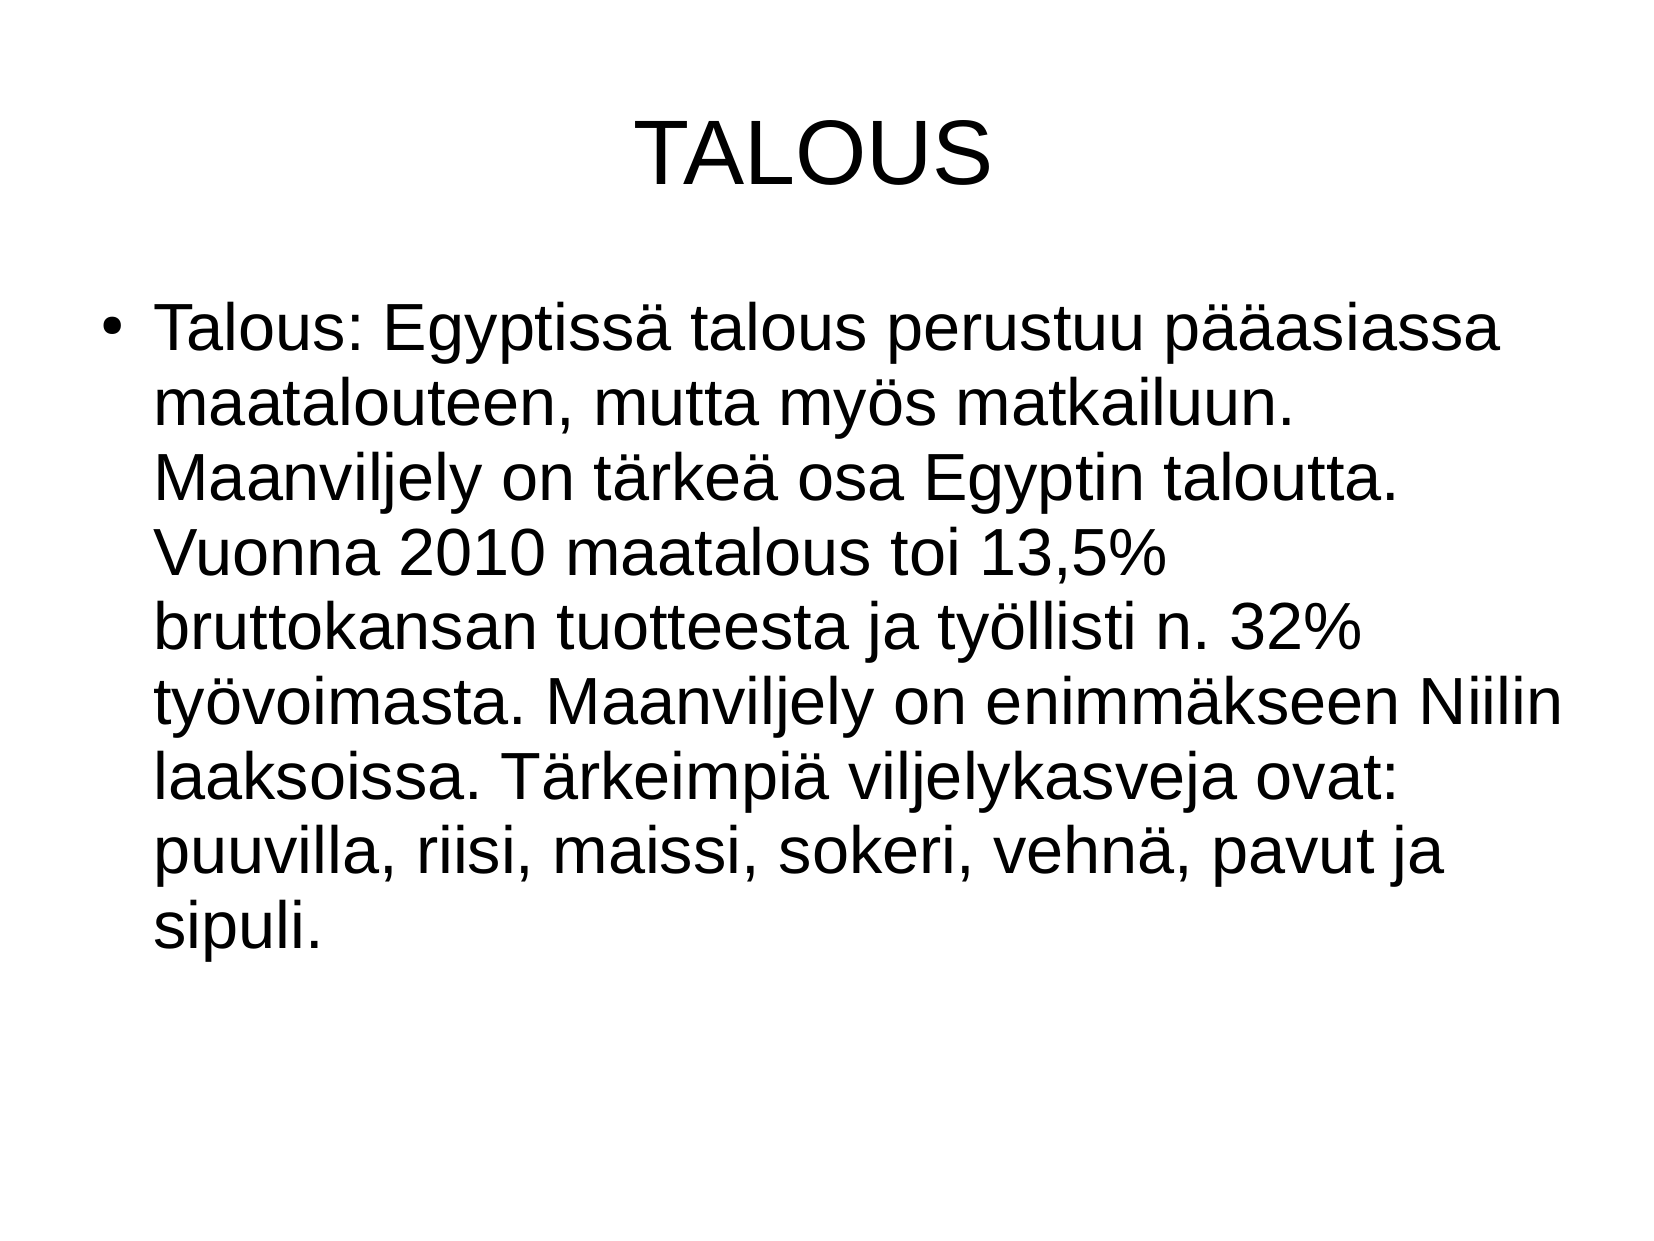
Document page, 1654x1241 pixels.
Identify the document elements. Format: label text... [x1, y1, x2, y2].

list Talous: Egyptissä talous perustuu pääasiassa maatalouteen, mutta myös matkailuun. Maanviljely on tärkeä osa Egyptin taloutta. Vuonna 2010 maatalous toi 13,5% bruttokansan tuotteesta ja työllisti n. 32% työvoimasta. Maanviljely on enimmäkseen Niilin laaksoissa. Tärkeimpiä viljelykasveja ovat: puuvilla, riisi, maissi, sokeri, vehnä, pavut ja sipuli. [82, 290, 1571, 1010]
title TALOUS [82, 49, 1571, 257]
